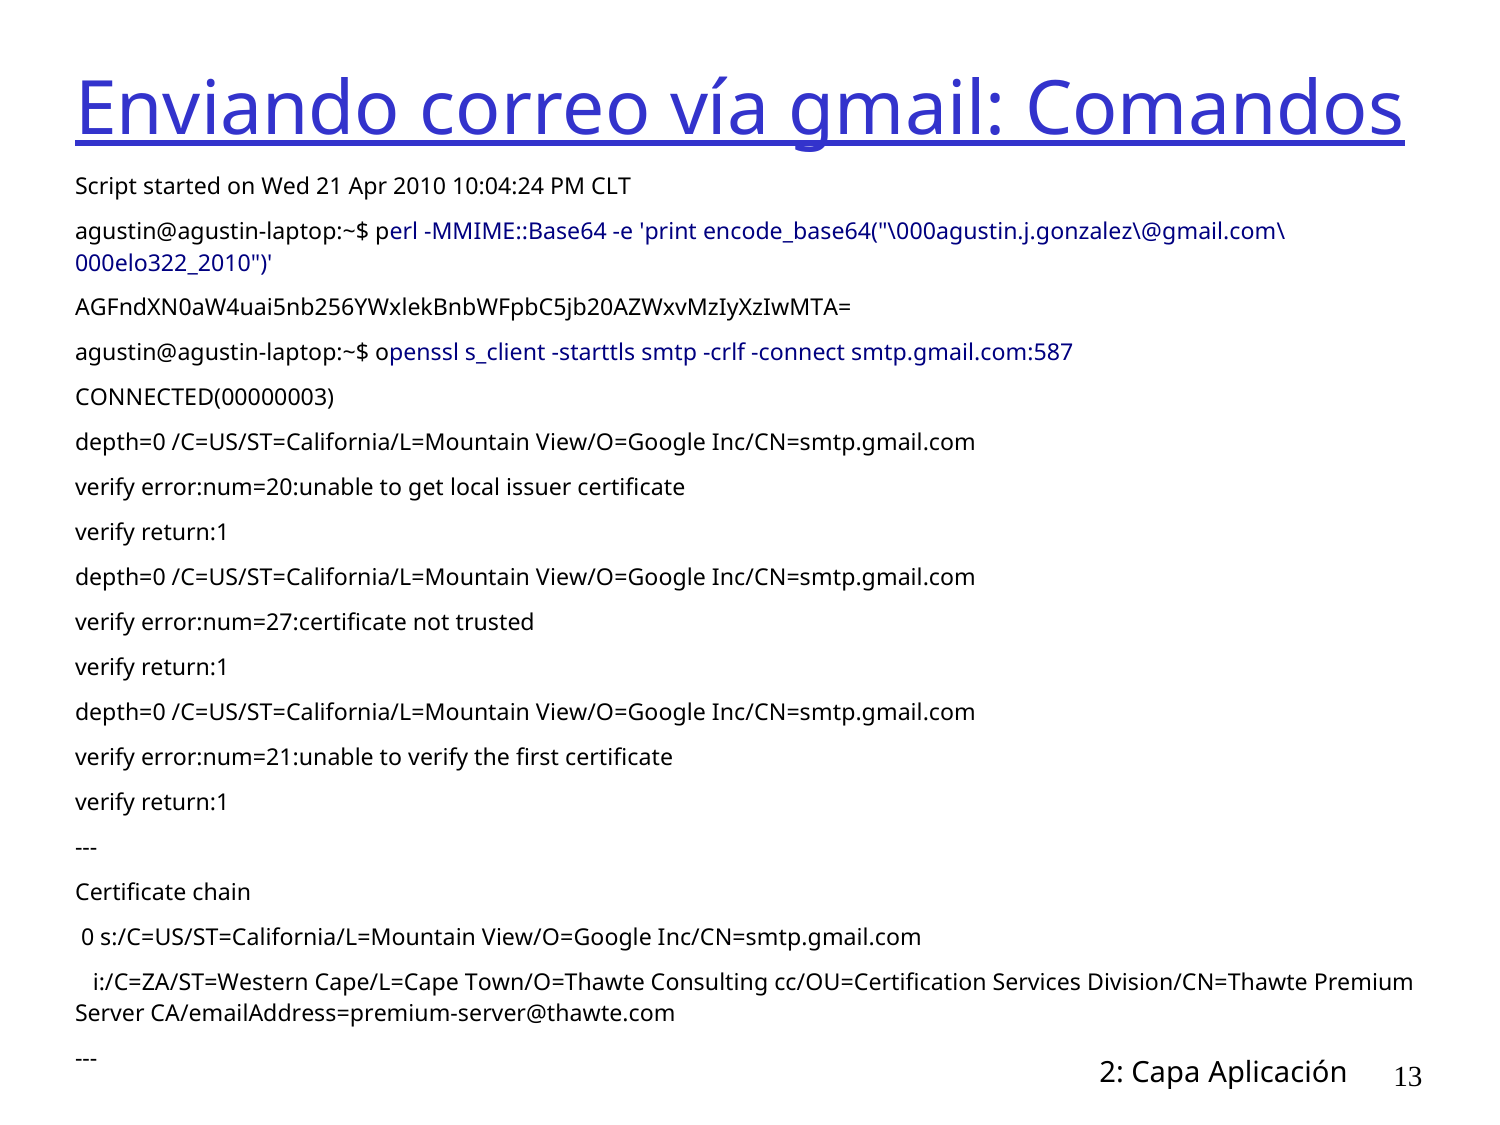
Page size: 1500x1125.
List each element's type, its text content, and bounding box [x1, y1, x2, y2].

list Script started on Wed 21 Apr 2010 10:04:24 PM CLT agustin@agustin-laptop:~$ perl -MMIME::Base64 -e 'print encode_base64("\000agustin.j.gonzalez\@gmail.com\000elo322_2010")' AGFndXN0aW4uai5nb256YWxlekBnbWFpbC5jb20AZWxvMzIyXzIwMTA= agustin@agustin-laptop:~$ openssl s_client -starttls smtp -crlf -connect smtp.gmail.com:587 CONNECTED(00000003) depth=0 /C=US/ST=California/L=Mountain View/O=Google Inc/CN=smtp.gmail.com verify error:num=20:unable to get local issuer certificate verify return:1 depth=0 /C=US/ST=California/L=Mountain View/O=Google Inc/CN=smtp.gmail.com verify error:num=27:certificate not trusted verify return:1 depth=0 /C=US/ST=California/L=Mountain View/O=Google Inc/CN=smtp.gmail.com verify error:num=21:unable to verify the first certificate verify return:1 --- Certificate chain 0 s:/C=US/ST=California/L=Mountain View/O=Google Inc/CN=smtp.gmail.com i:/C=ZA/ST=Western Cape/L=Cape Town/O=Thawte Consulting cc/OU=Certification Services Division/CN=Thawte Premium Server CA/emailAddress=premium-server@thawte.com --- [75, 169, 1426, 1077]
title Enviando correo vía gmail: Comandos [75, 23, 1426, 169]
